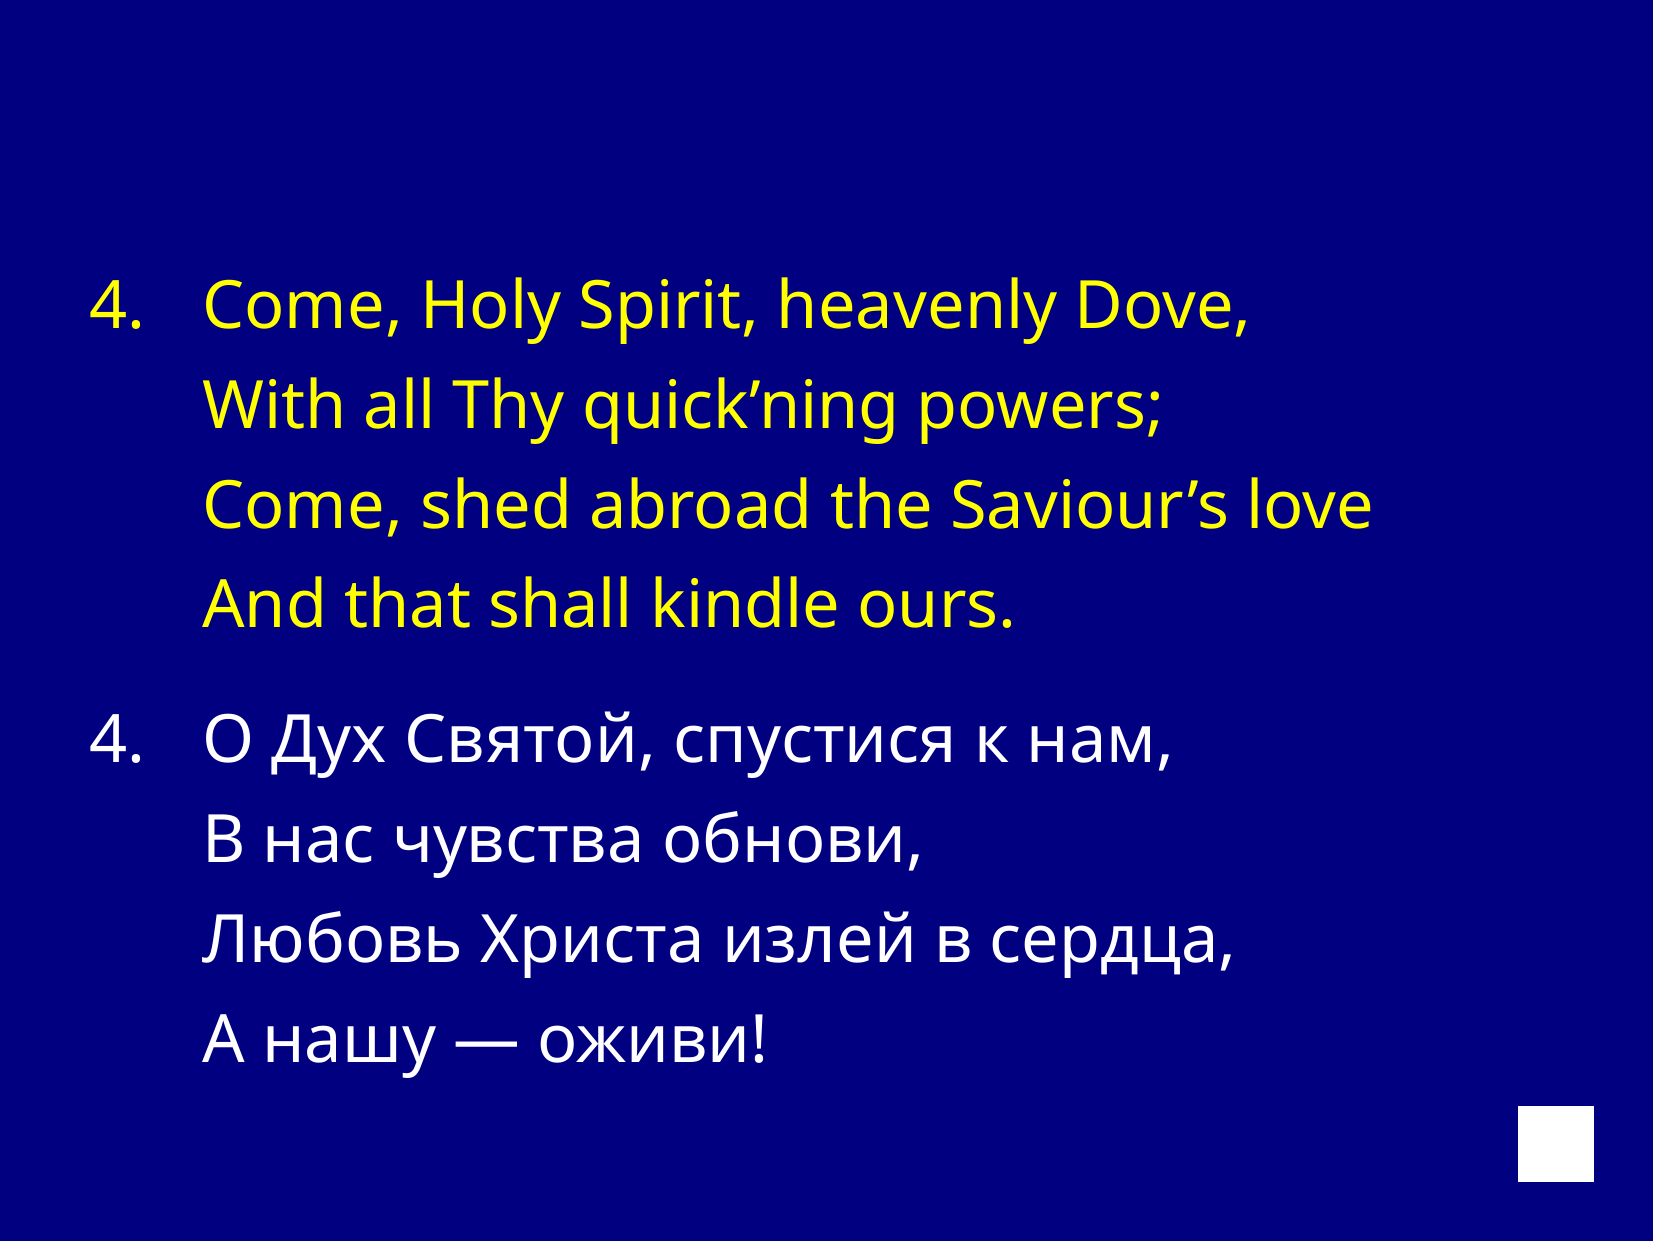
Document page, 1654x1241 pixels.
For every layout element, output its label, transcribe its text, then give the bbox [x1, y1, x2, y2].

text_box 4. Come, Holy Spirit, heavenly Dove, With all Thy quick’ning powers; Come, shed abroad the Saviour’s love And that shall kindle ours. [75, 150, 1576, 638]
text_box 4. О Дух Святой, спустися к нам, В нас чувства обнови, Любовь Христа излей в сердца, А нашу — оживи! [75, 675, 1576, 1163]
text_box [1518, 1106, 1594, 1182]
